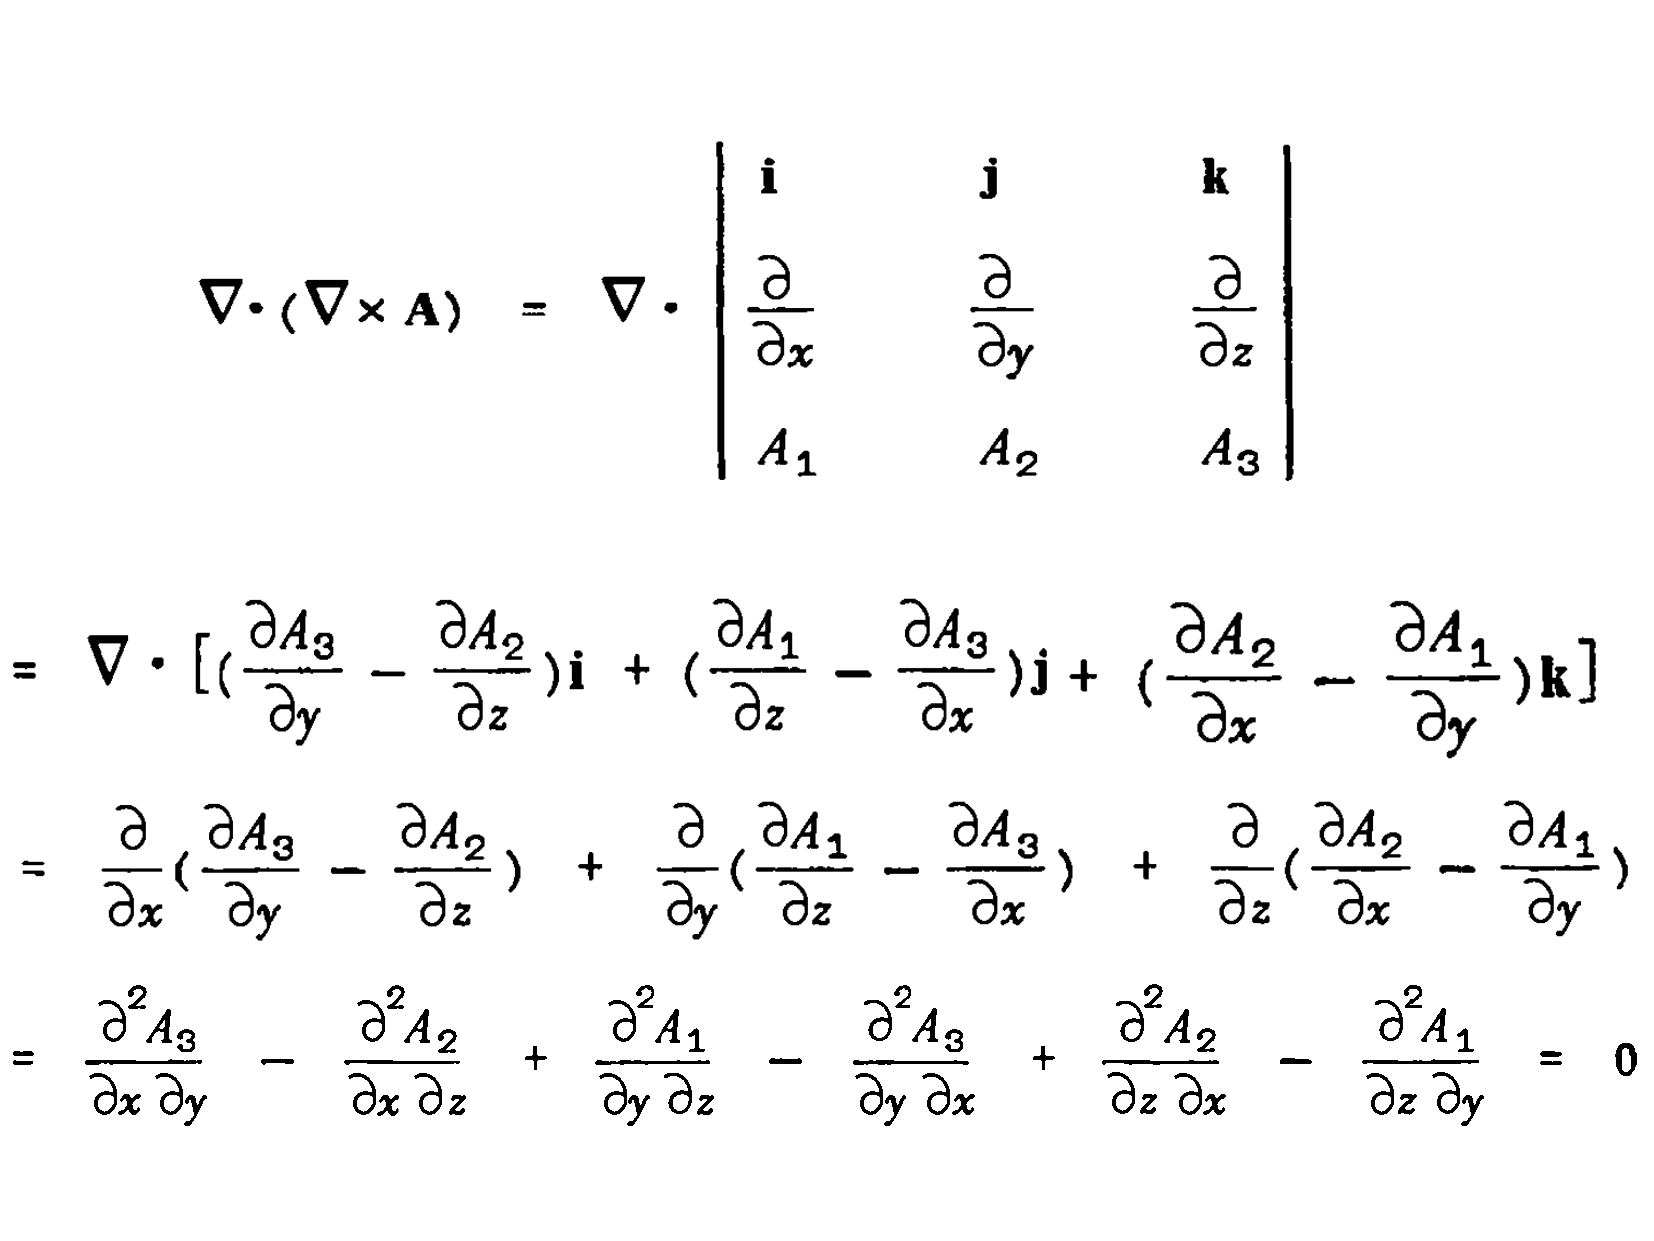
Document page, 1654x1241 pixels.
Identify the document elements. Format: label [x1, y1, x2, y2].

picture [0, 769, 1654, 1158]
picture [177, 94, 1335, 520]
picture [11, 566, 1063, 755]
picture [1066, 590, 1607, 767]
